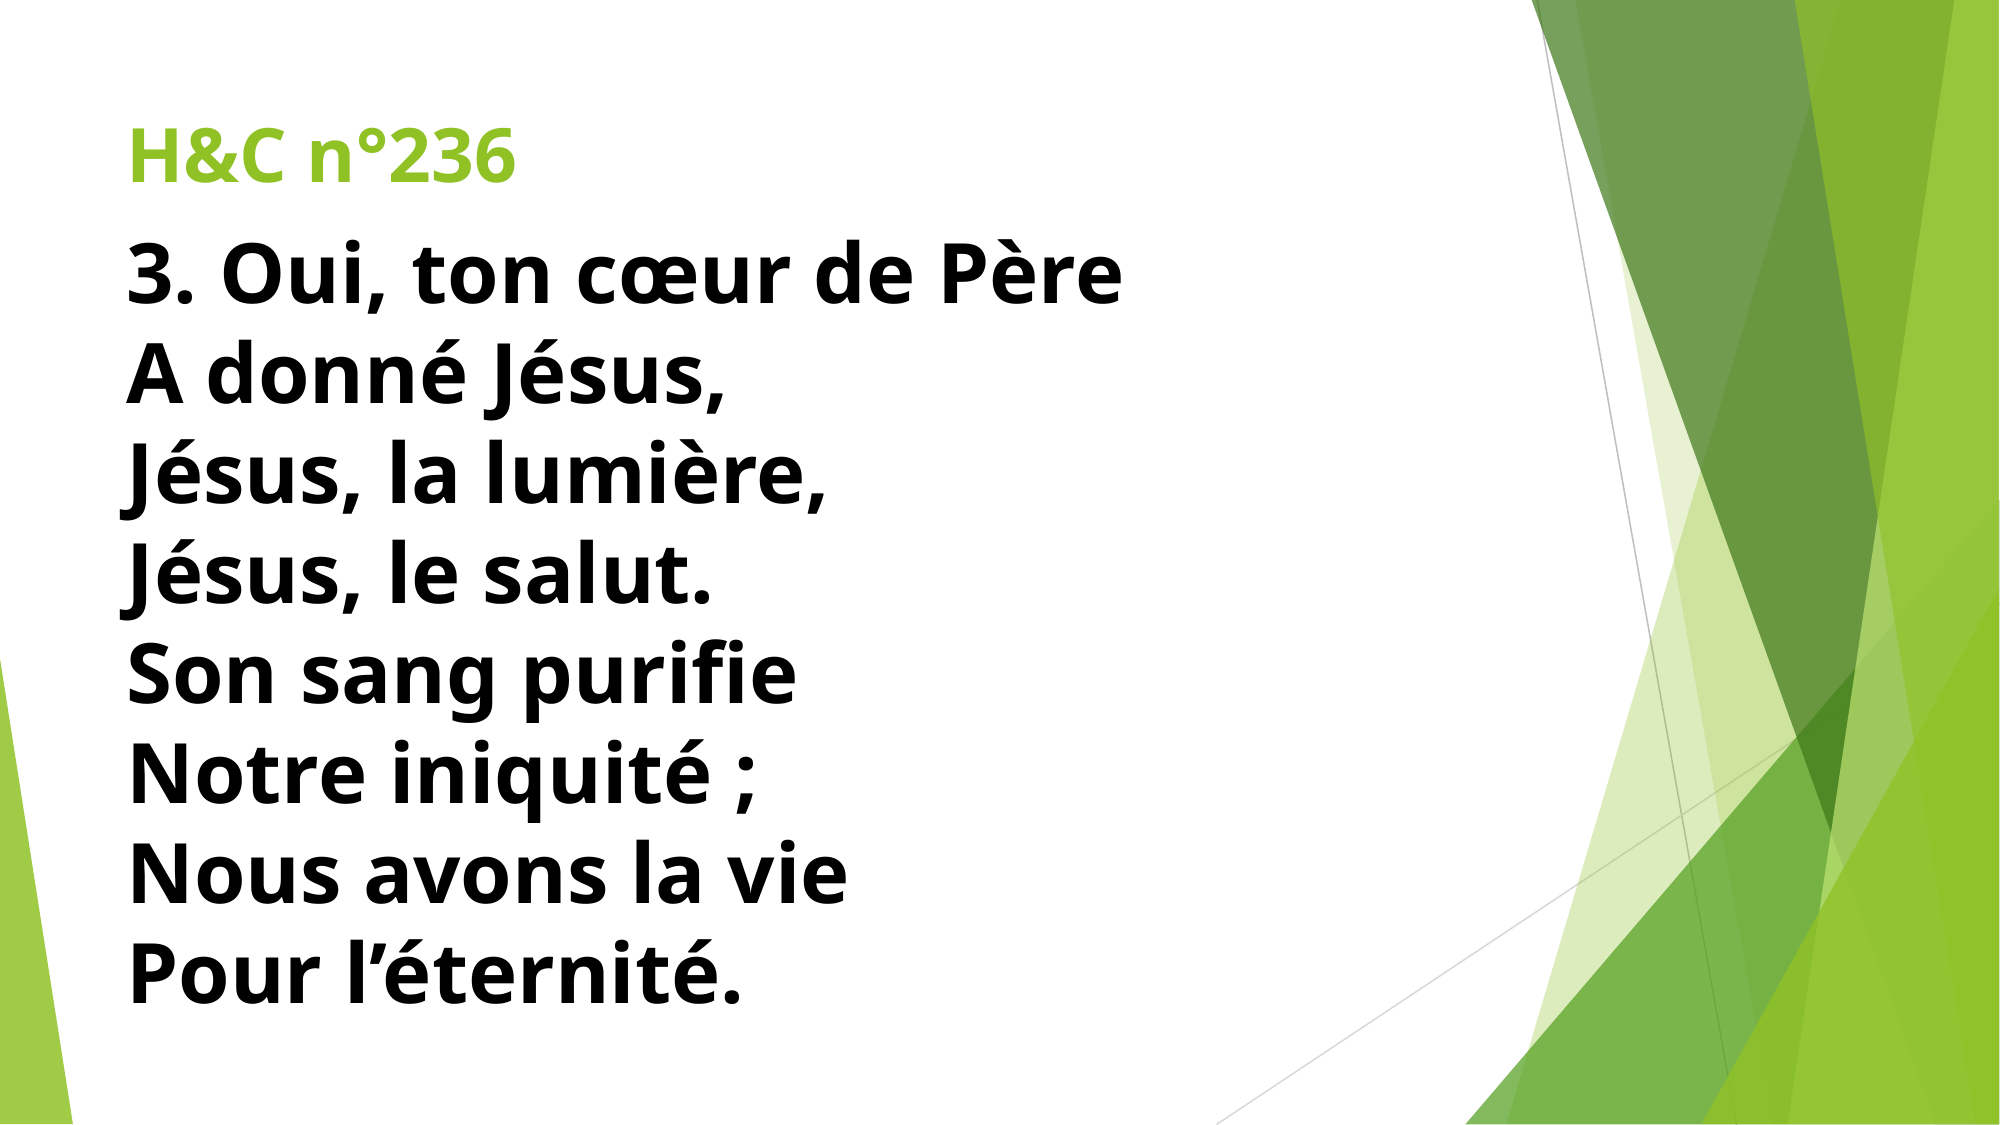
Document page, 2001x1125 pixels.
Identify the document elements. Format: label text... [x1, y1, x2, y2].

text_box H&C n°236 [111, 99, 1522, 212]
text_box 3. Oui, ton cœur de Père A donné Jésus, Jésus, la lumière, Jésus, le salut. Son sang purifie Notre iniquité ; Nous avons la vie Pour l’éternité. [111, 212, 1949, 1063]
